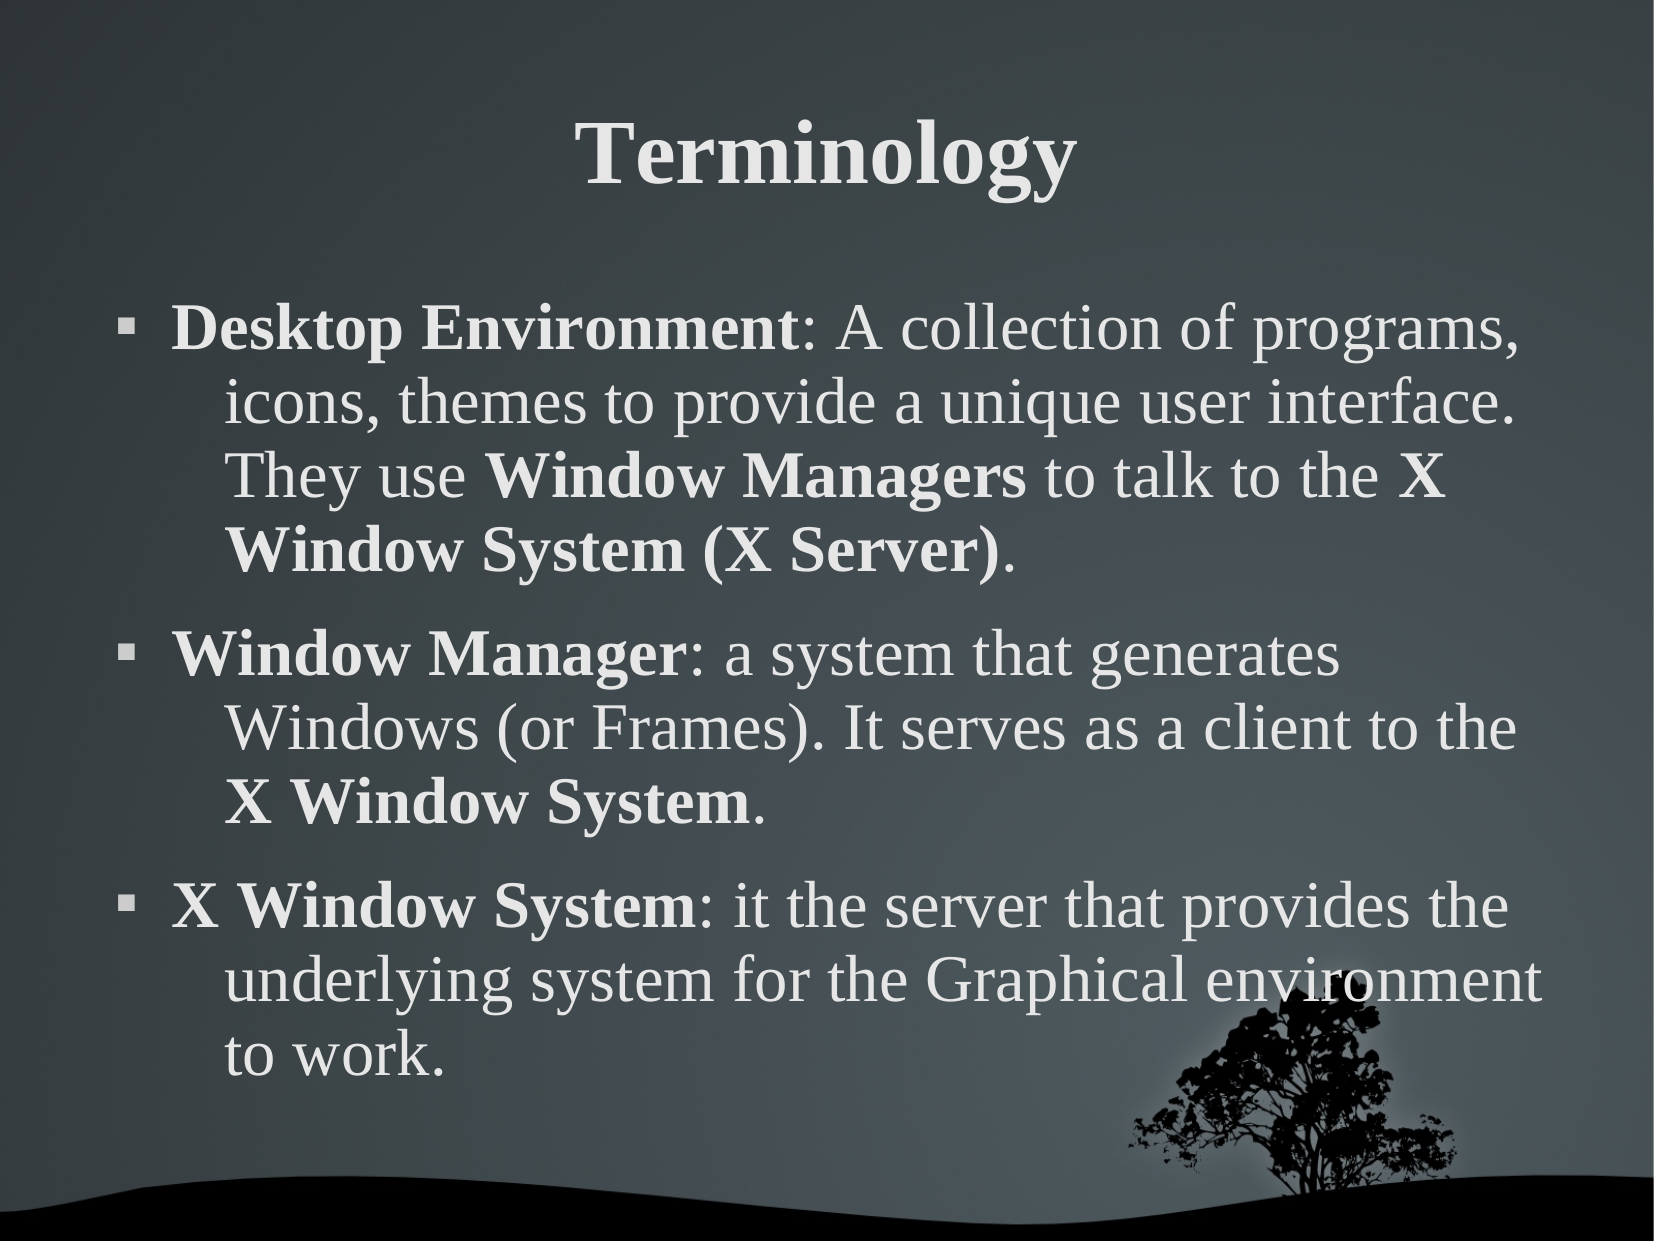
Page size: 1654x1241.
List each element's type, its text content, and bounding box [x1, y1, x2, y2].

picture [0, 0, 1654, 1241]
list Desktop Environment: A collection of programs, icons, themes to provide a unique user interface. They use Window Managers to talk to the X Window System (X Server). Window Manager: a system that generates Windows (or Frames). It serves as a client to the X Window System. X Window System: it the server that provides the underlying system for the Graphical environment to work. [82, 290, 1571, 1109]
title Terminology [82, 49, 1571, 257]
